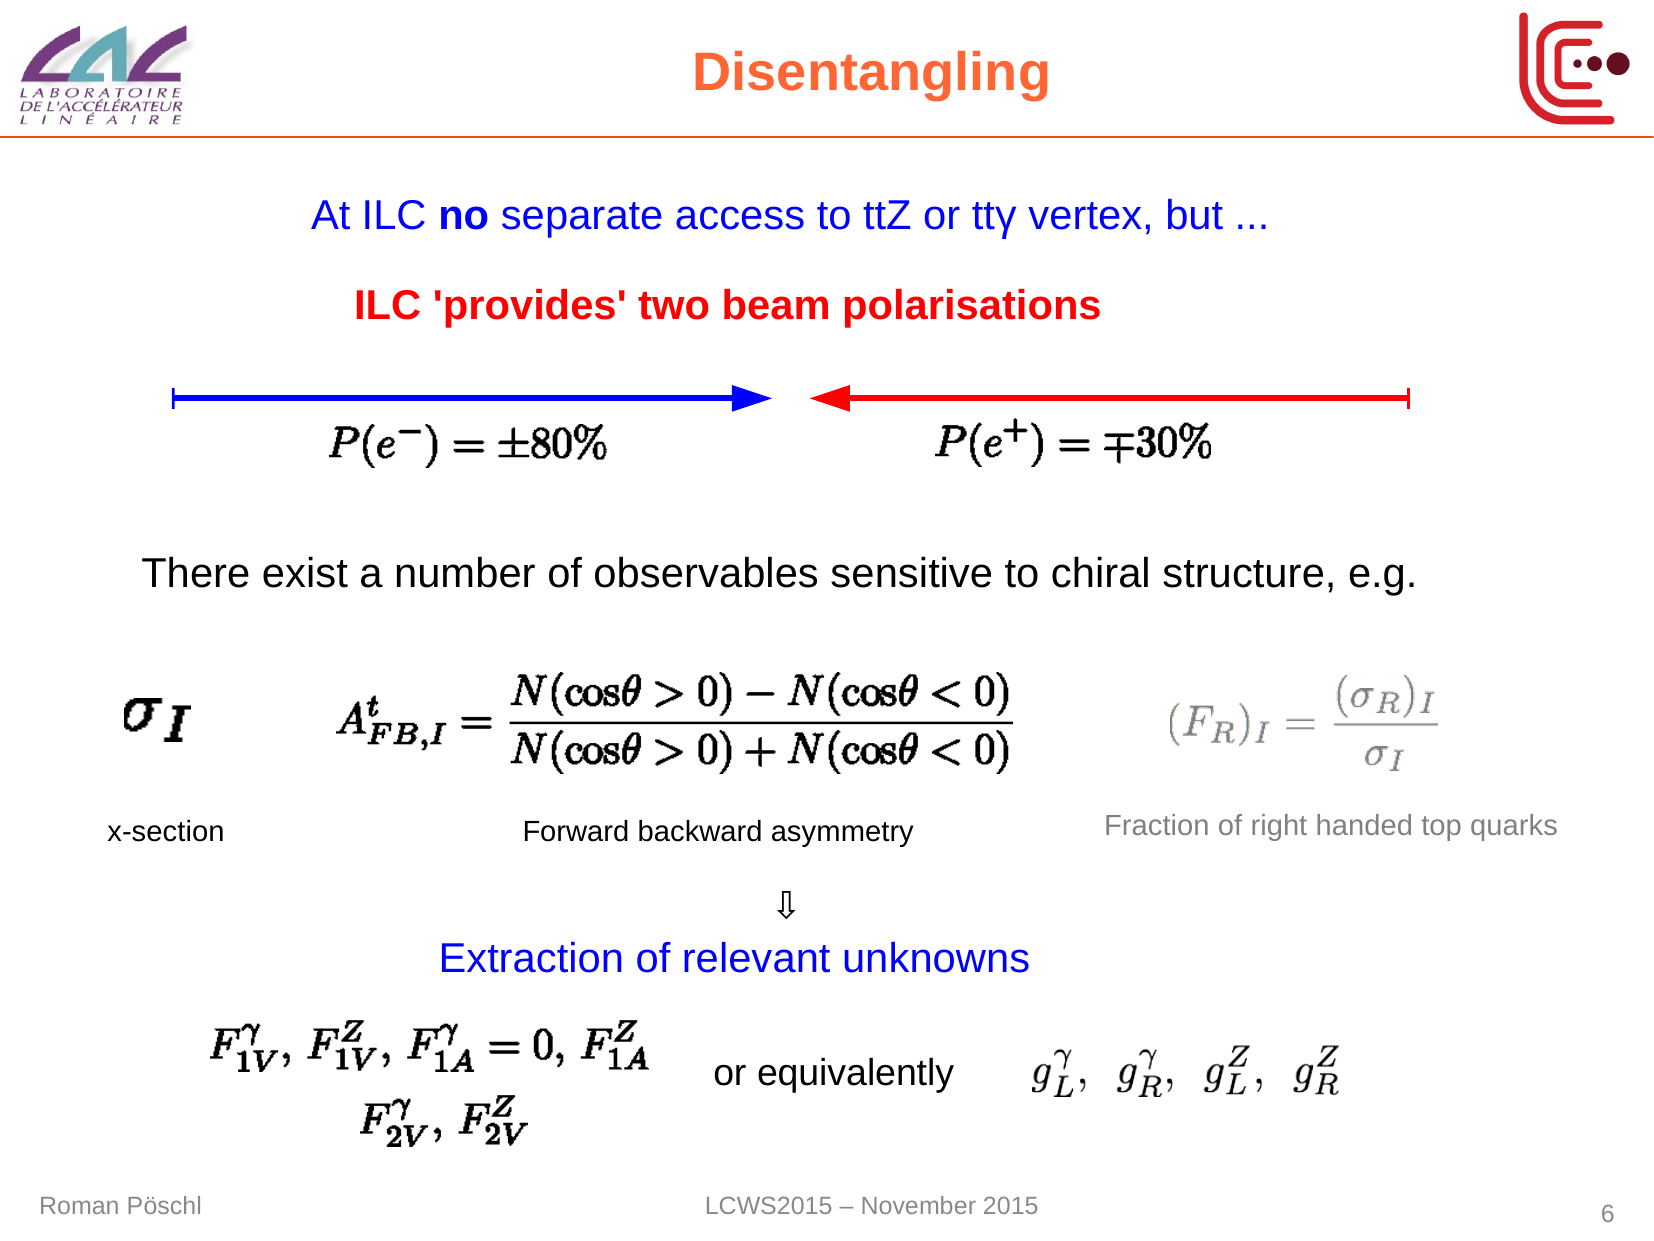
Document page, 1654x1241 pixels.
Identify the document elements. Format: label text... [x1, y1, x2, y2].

picture [17, 22, 199, 127]
text_box Extraction of relevant unknowns [423, 927, 1229, 991]
text_box or equivalently [698, 1044, 971, 1101]
picture [336, 672, 1013, 774]
picture [329, 424, 607, 468]
text_box x-section [92, 807, 255, 857]
text_box ⇧ [728, 866, 817, 927]
text_box ILC 'provides' two beam polarisations [339, 274, 1252, 338]
picture [1170, 674, 1438, 772]
text_box Fraction of right handed top quarks [1089, 801, 1587, 851]
text_box At ILC no separate access to ttZ or ttγ vertex, but ... [296, 177, 1423, 242]
picture [1032, 1044, 1339, 1097]
picture [935, 418, 1211, 467]
picture [124, 698, 191, 742]
picture [1508, 2, 1641, 135]
picture [360, 1094, 528, 1147]
title Disentangling [128, 29, 1617, 113]
text_box There exist a number of observables sensitive to chiral structure, e.g. [126, 542, 1614, 606]
text_box Forward backward asymmetry [507, 807, 983, 856]
picture [210, 1019, 649, 1072]
